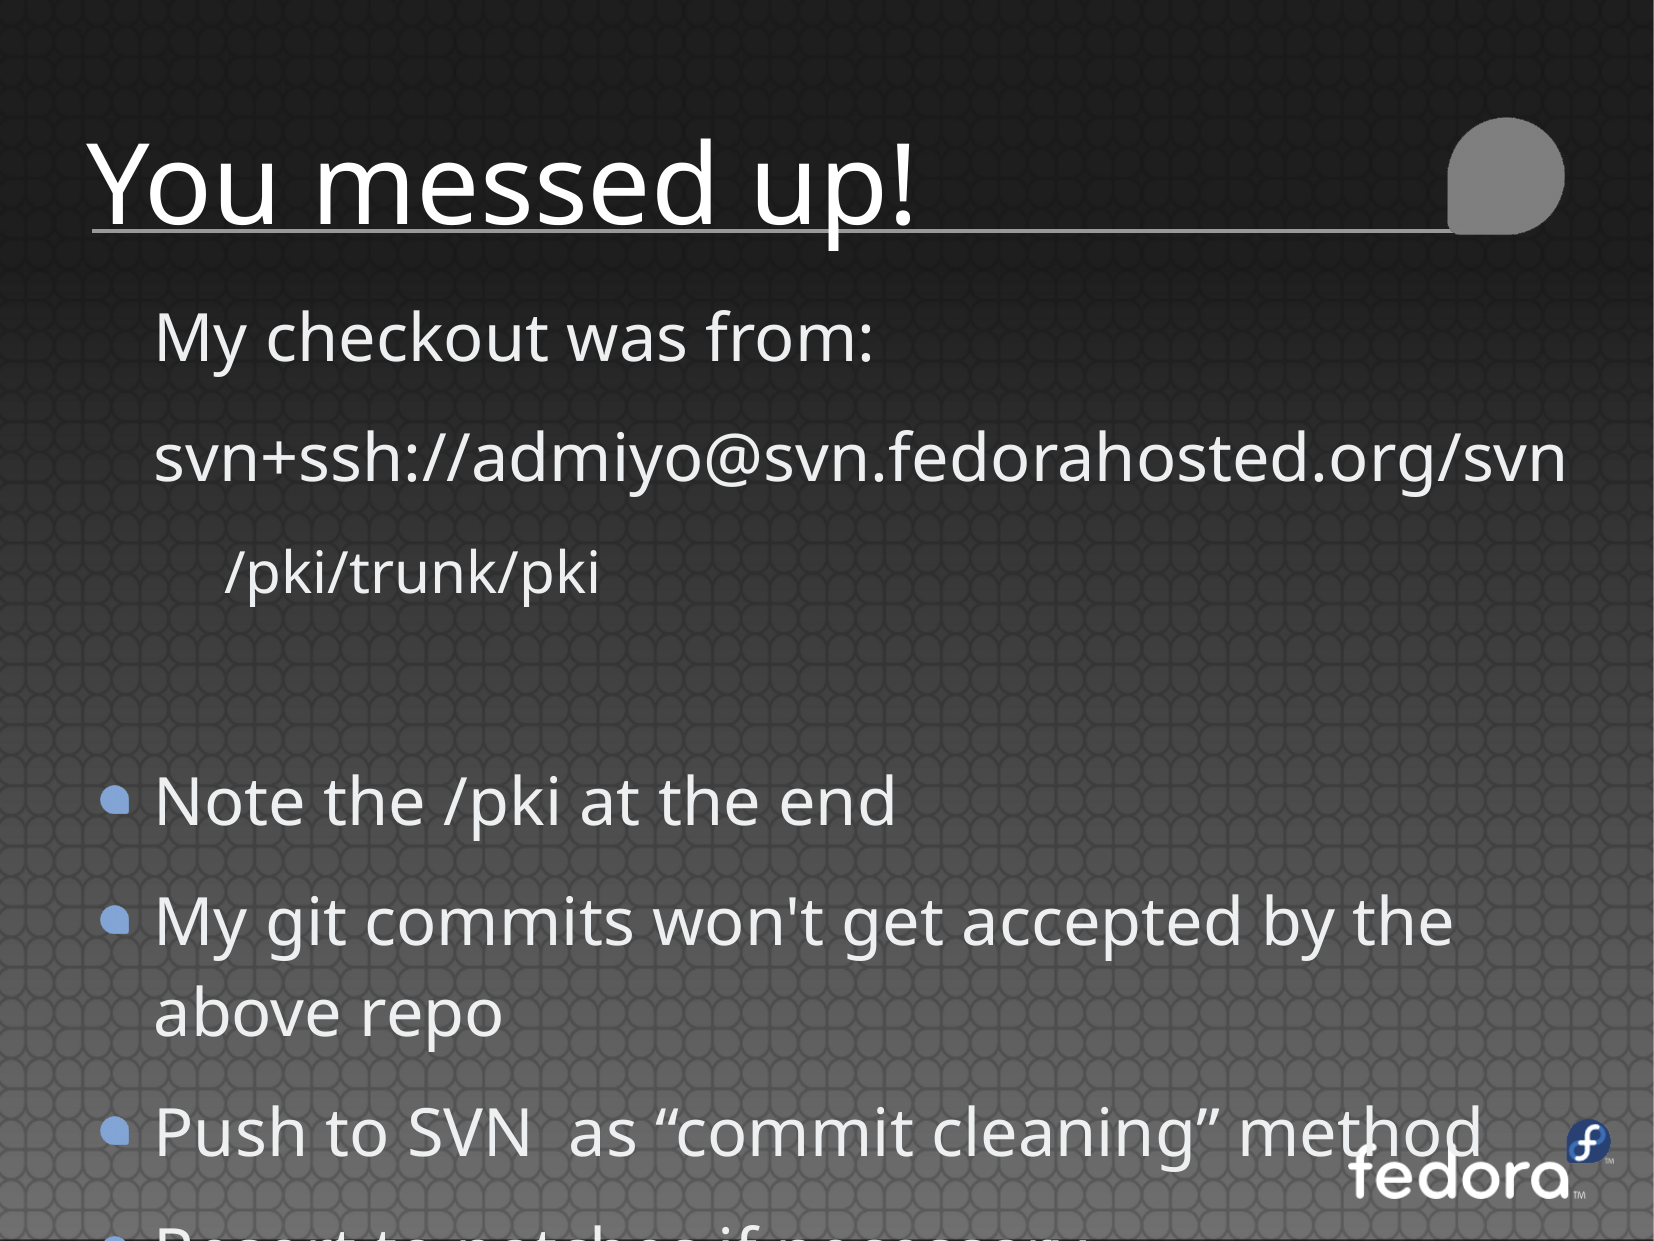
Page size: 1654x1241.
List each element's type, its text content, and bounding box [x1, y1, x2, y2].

picture [0, 0, 1654, 1241]
list My checkout was from: svn+ssh://admiyo@svn.fedorahosted.org/svn /pki/trunk/pki Note the /pki at the end My git commits won't get accepted by the above repo Push to SVN as “commit cleaning” method Resort to patches if necessary [82, 290, 1571, 1181]
picture [165, 1234, 184, 1241]
title You messed up! [86, 112, 1576, 249]
